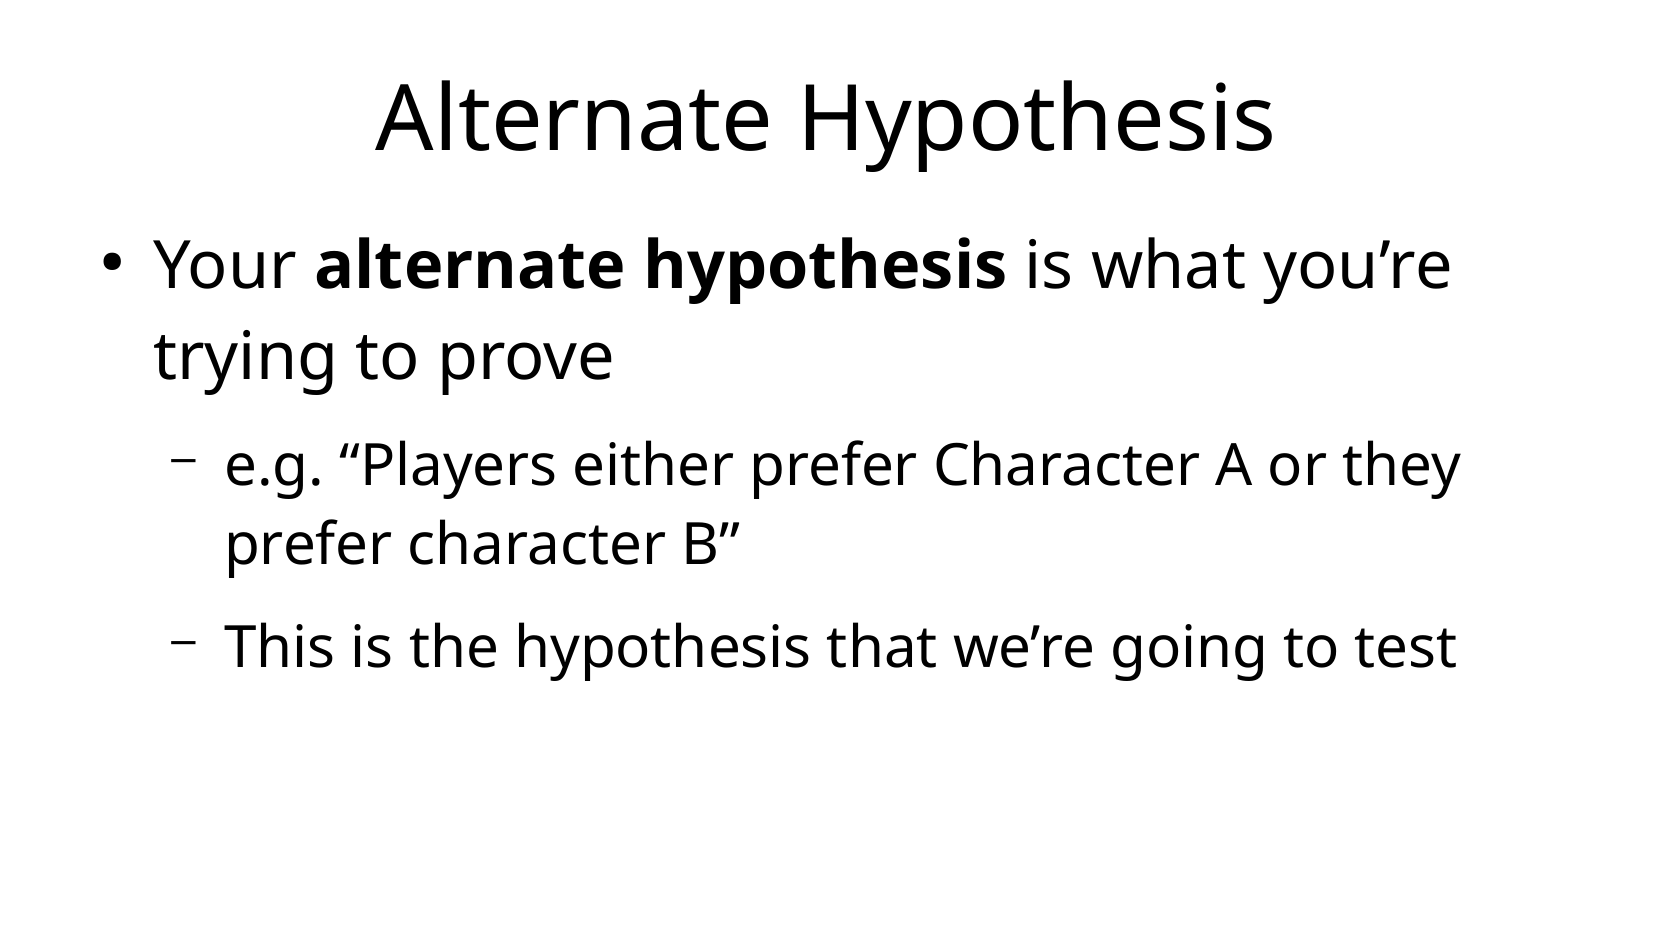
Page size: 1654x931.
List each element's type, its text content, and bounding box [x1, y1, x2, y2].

title Alternate Hypothesis [82, 37, 1571, 193]
list Your alternate hypothesis is what you’re trying to prove e.g. “Players either prefer Character A or they prefer character B” This is the hypothesis that we’re going to test [82, 217, 1571, 758]
